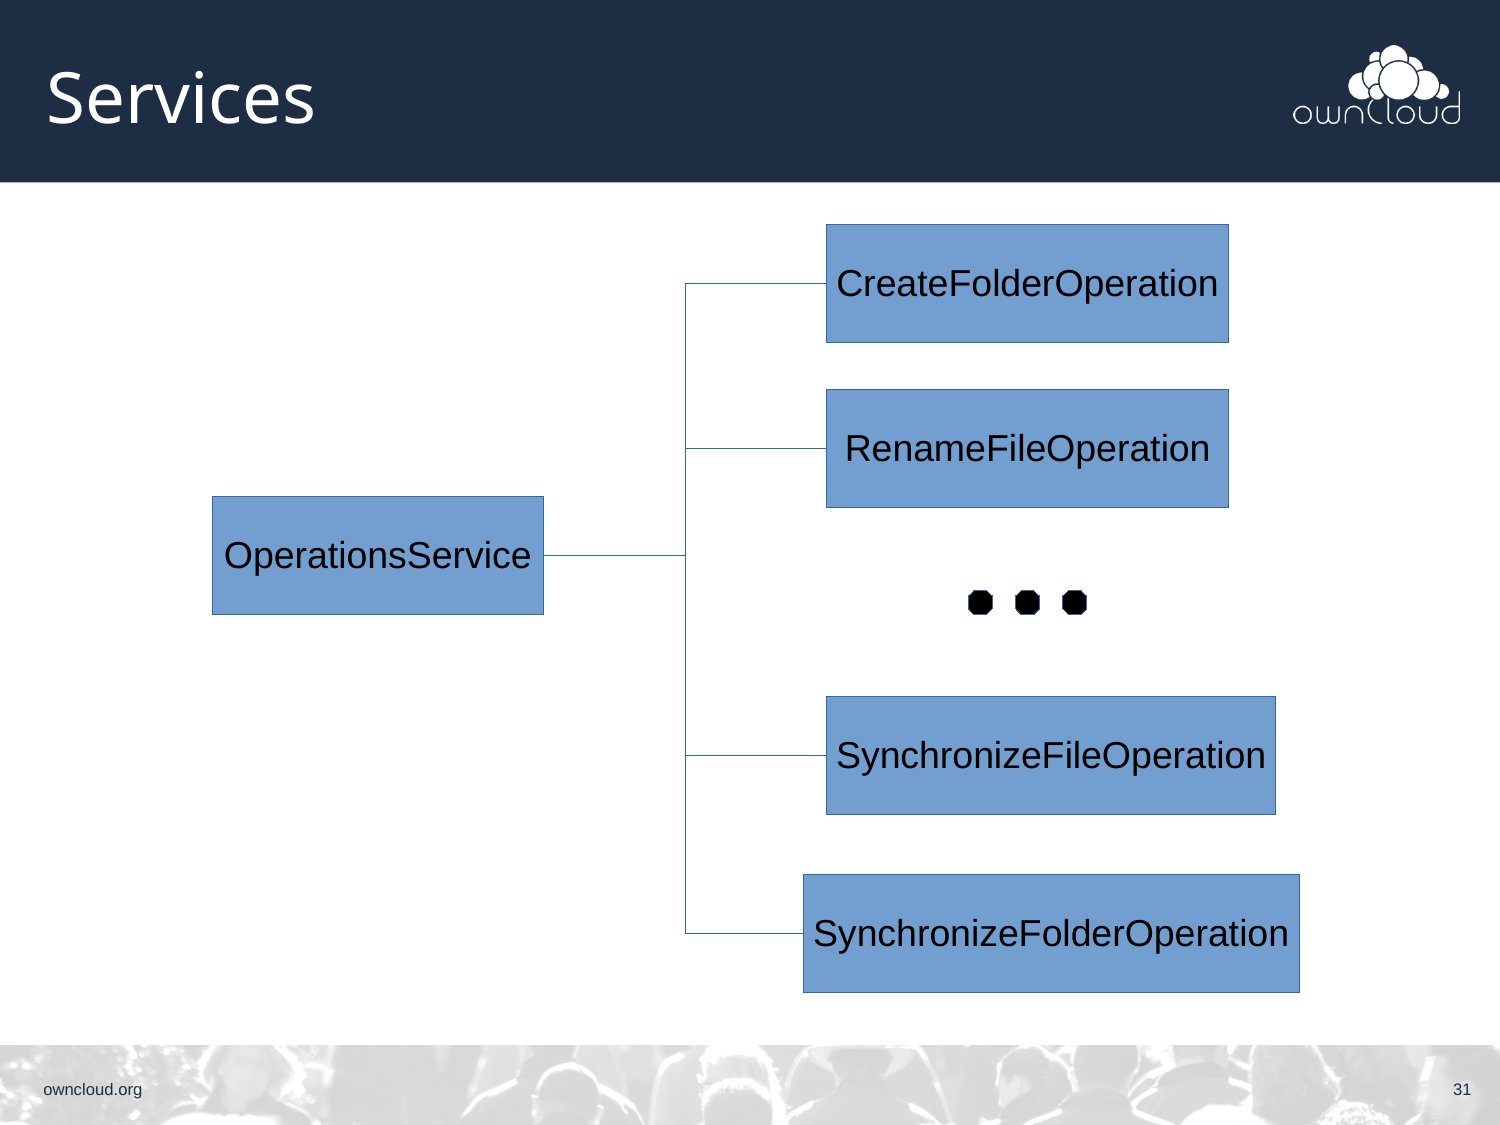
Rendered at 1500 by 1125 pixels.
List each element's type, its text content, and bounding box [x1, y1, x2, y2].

title Services [46, 5, 1258, 187]
text_box SynchronizeFolderOperation [803, 874, 1300, 993]
text_box OperationsService [212, 496, 544, 615]
text_box [1062, 590, 1087, 615]
text_box RenameFileOperation [826, 389, 1229, 508]
text_box [968, 590, 993, 615]
text_box [1015, 590, 1040, 615]
text_box CreateFolderOperation [826, 224, 1229, 343]
picture [1293, 45, 1460, 124]
text_box SynchronizeFileOperation [826, 696, 1276, 815]
picture [0, 1045, 1500, 1125]
